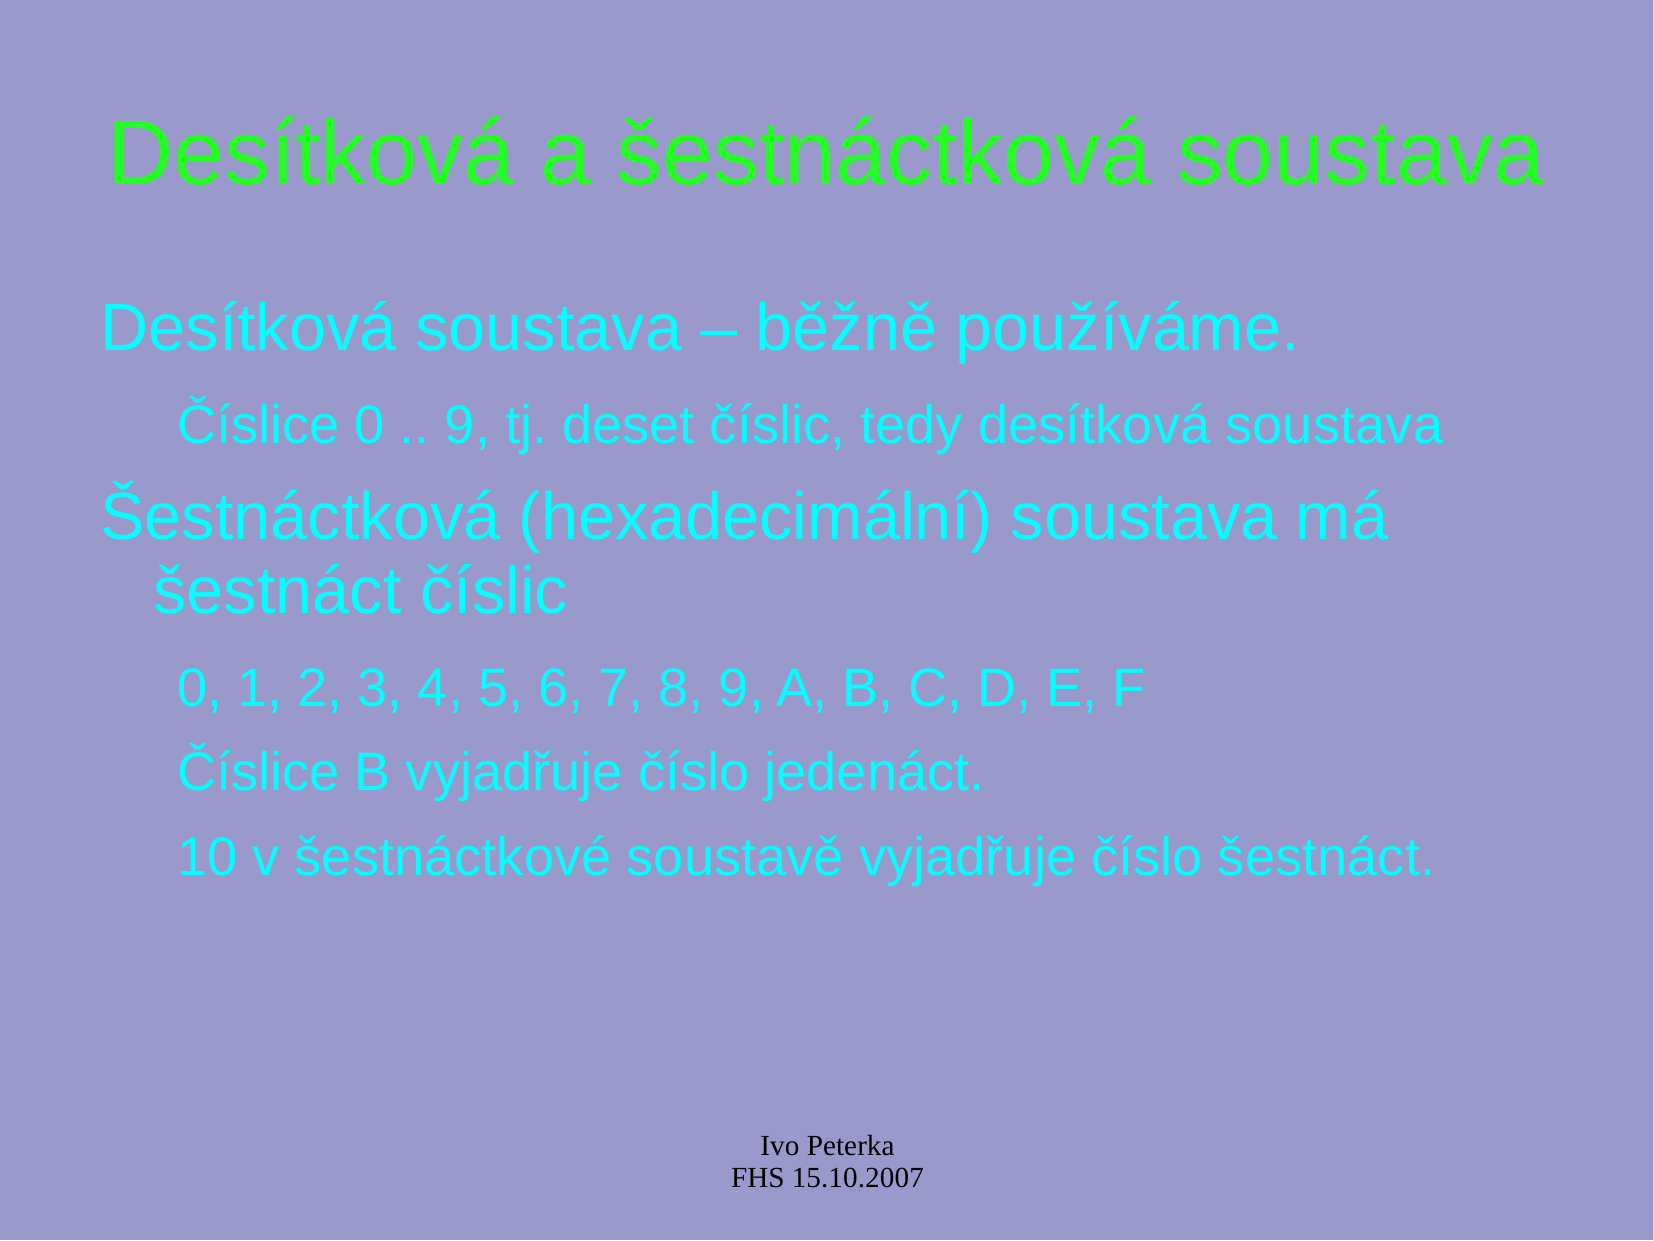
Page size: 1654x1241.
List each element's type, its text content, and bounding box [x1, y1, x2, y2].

title Desítková a šestnáctková soustava [82, 56, 1571, 250]
list Desítková soustava – běžně používáme. Číslice 0 .. 9, tj. deset číslic, tedy desítková soustava Šestnáctková (hexadecimální) soustava má šestnáct číslic 0, 1, 2, 3, 4, 5, 6, 7, 8, 9, A, B, C, D, E, F Číslice B vyjadřuje číslo jedenáct. 10 v šestnáctkové soustavě vyjadřuje číslo šestnáct. [82, 290, 1571, 1094]
